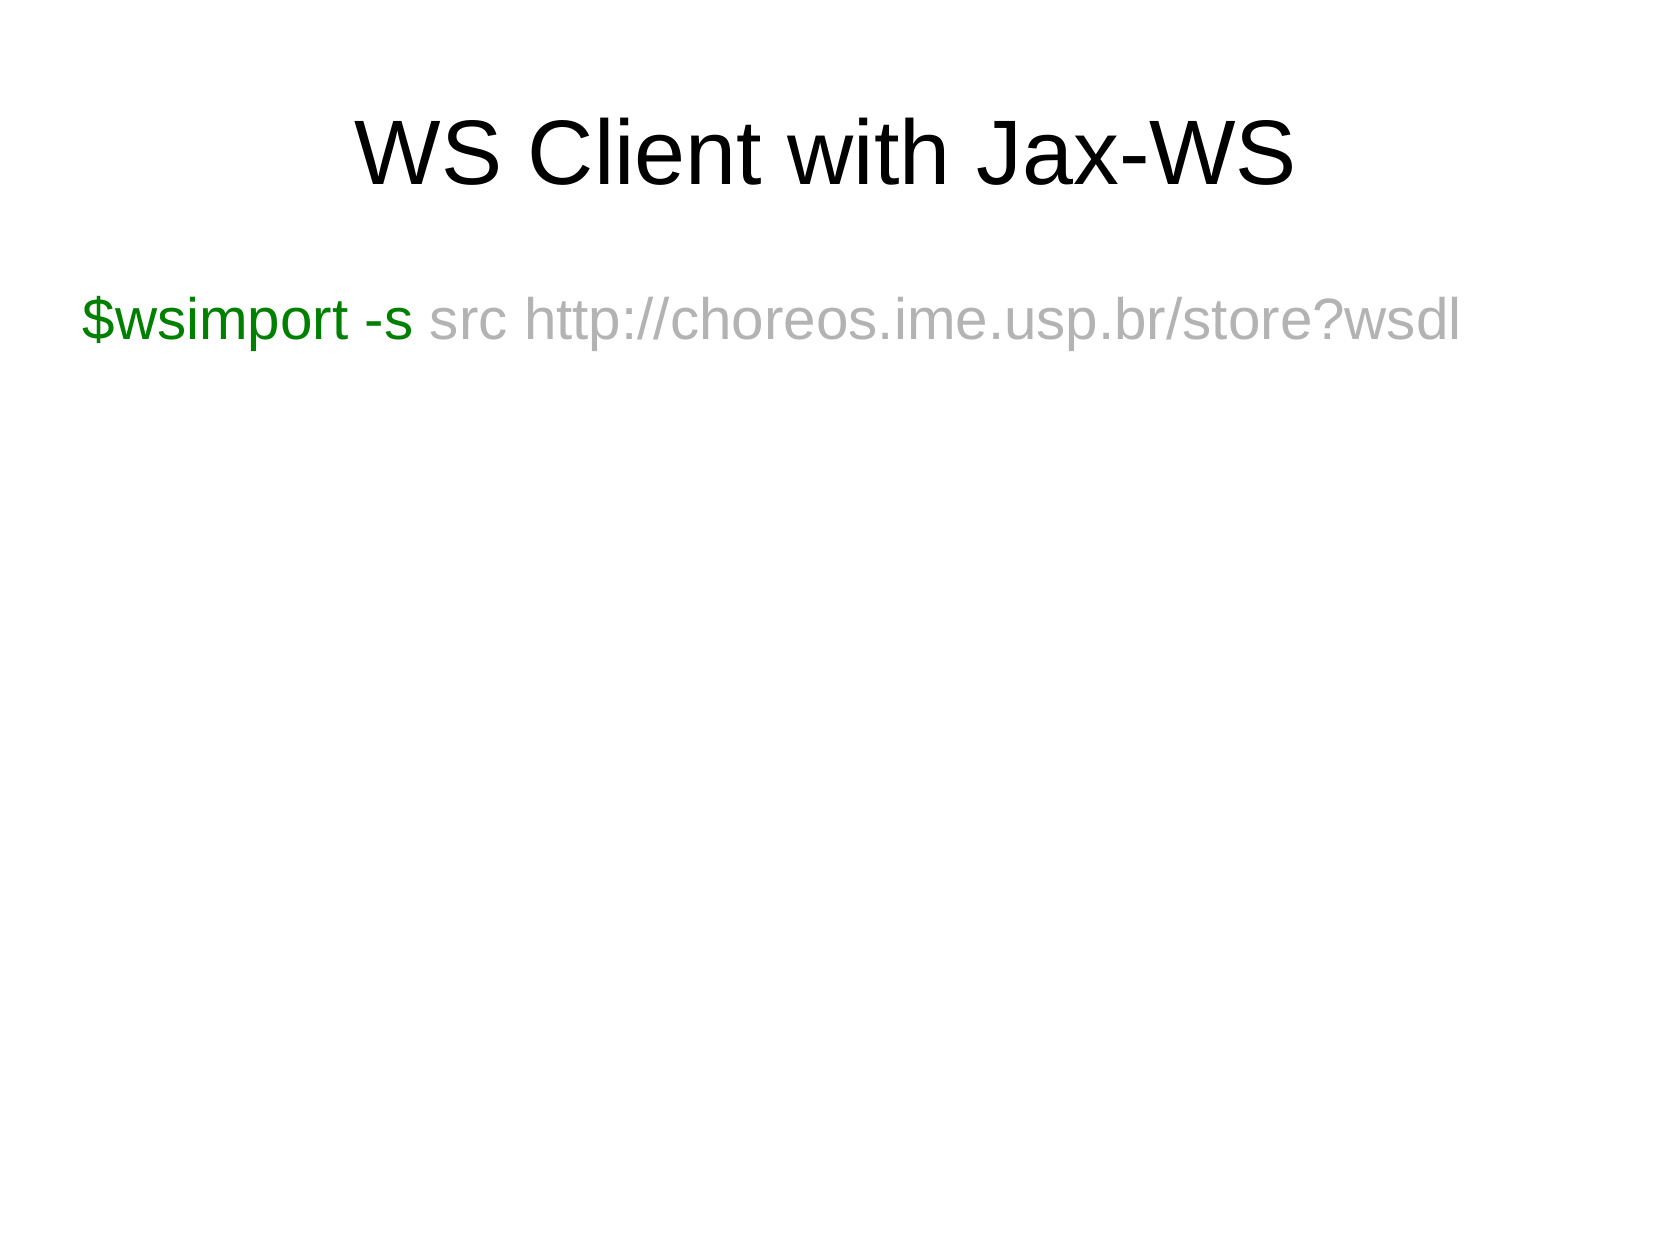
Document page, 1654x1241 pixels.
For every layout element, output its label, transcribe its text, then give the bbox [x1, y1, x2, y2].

subtitle $wsimport -s src http://choreos.ime.usp.br/store?wsdl [82, 287, 1571, 1112]
title WS Client with Jax-WS [82, 49, 1571, 257]
